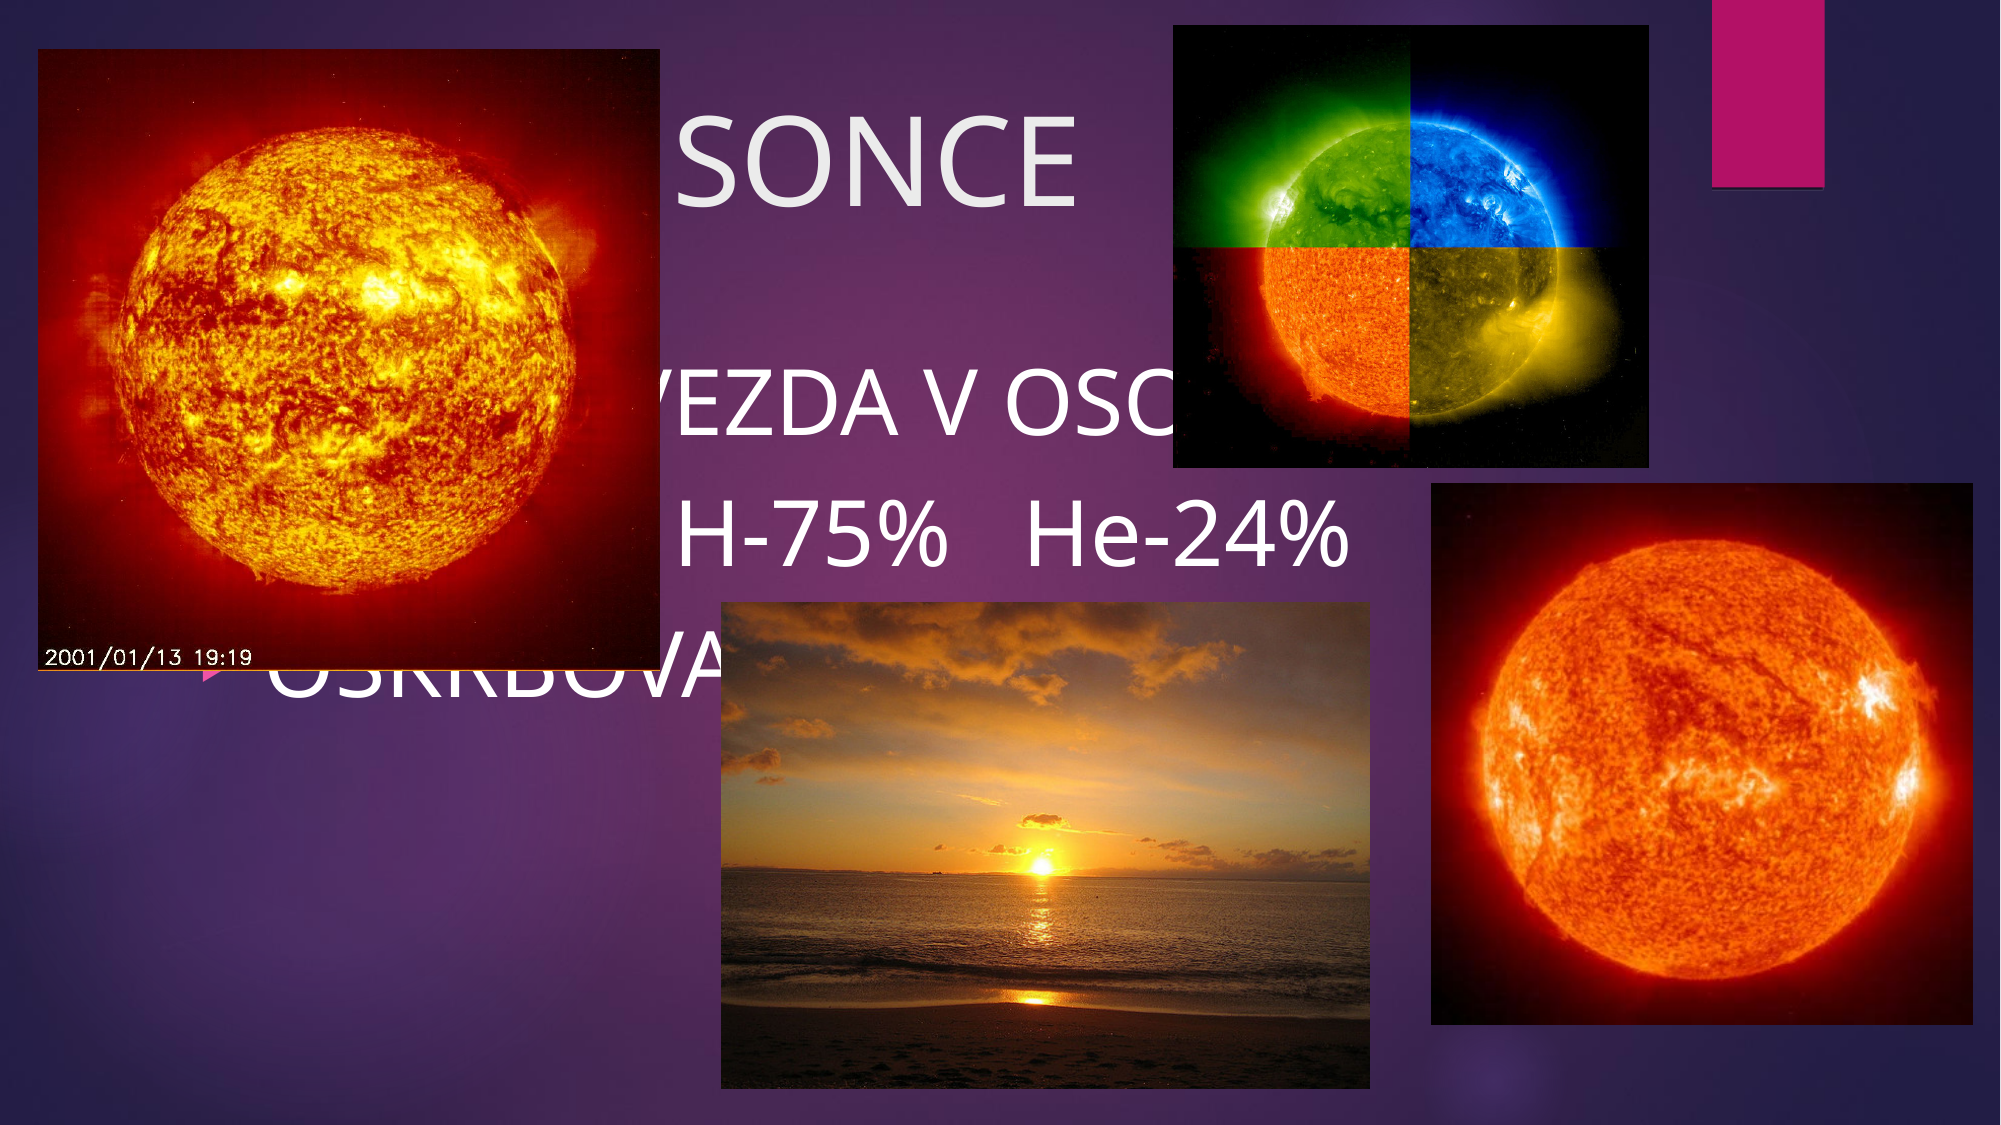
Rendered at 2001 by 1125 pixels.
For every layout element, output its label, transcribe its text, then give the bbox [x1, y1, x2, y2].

list EDINA ZVEZDA V OSONČJU SESTAVA: H-75% He-24% OSKRBOVANJE OSONČJA [181, 336, 1649, 1025]
picture [0, 0, 2001, 1125]
title SONCE [660, 74, 1173, 304]
